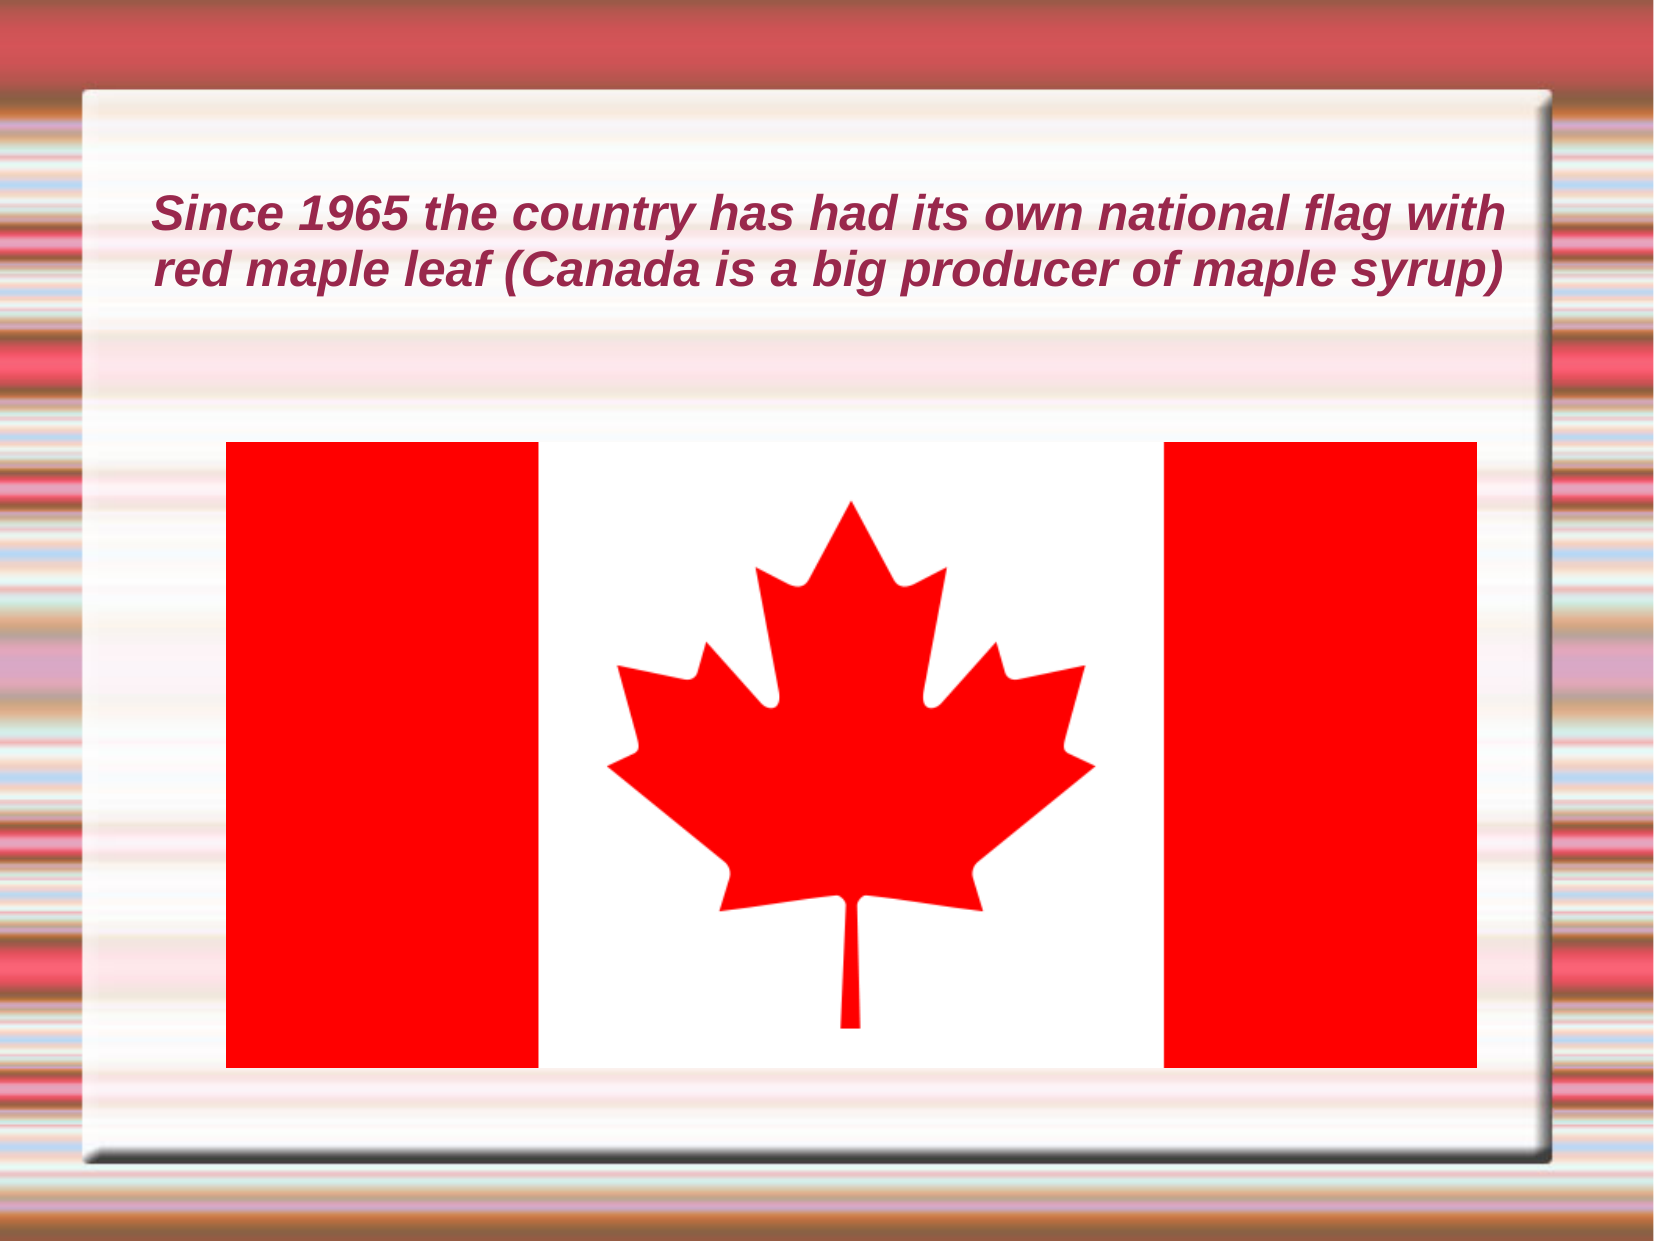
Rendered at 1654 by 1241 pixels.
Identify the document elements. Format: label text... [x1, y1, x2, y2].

picture [0, 0, 1654, 1241]
title Since 1965 the country has had its own national flag with red maple leaf (Canada is a big producer of maple syrup) [123, 147, 1536, 334]
